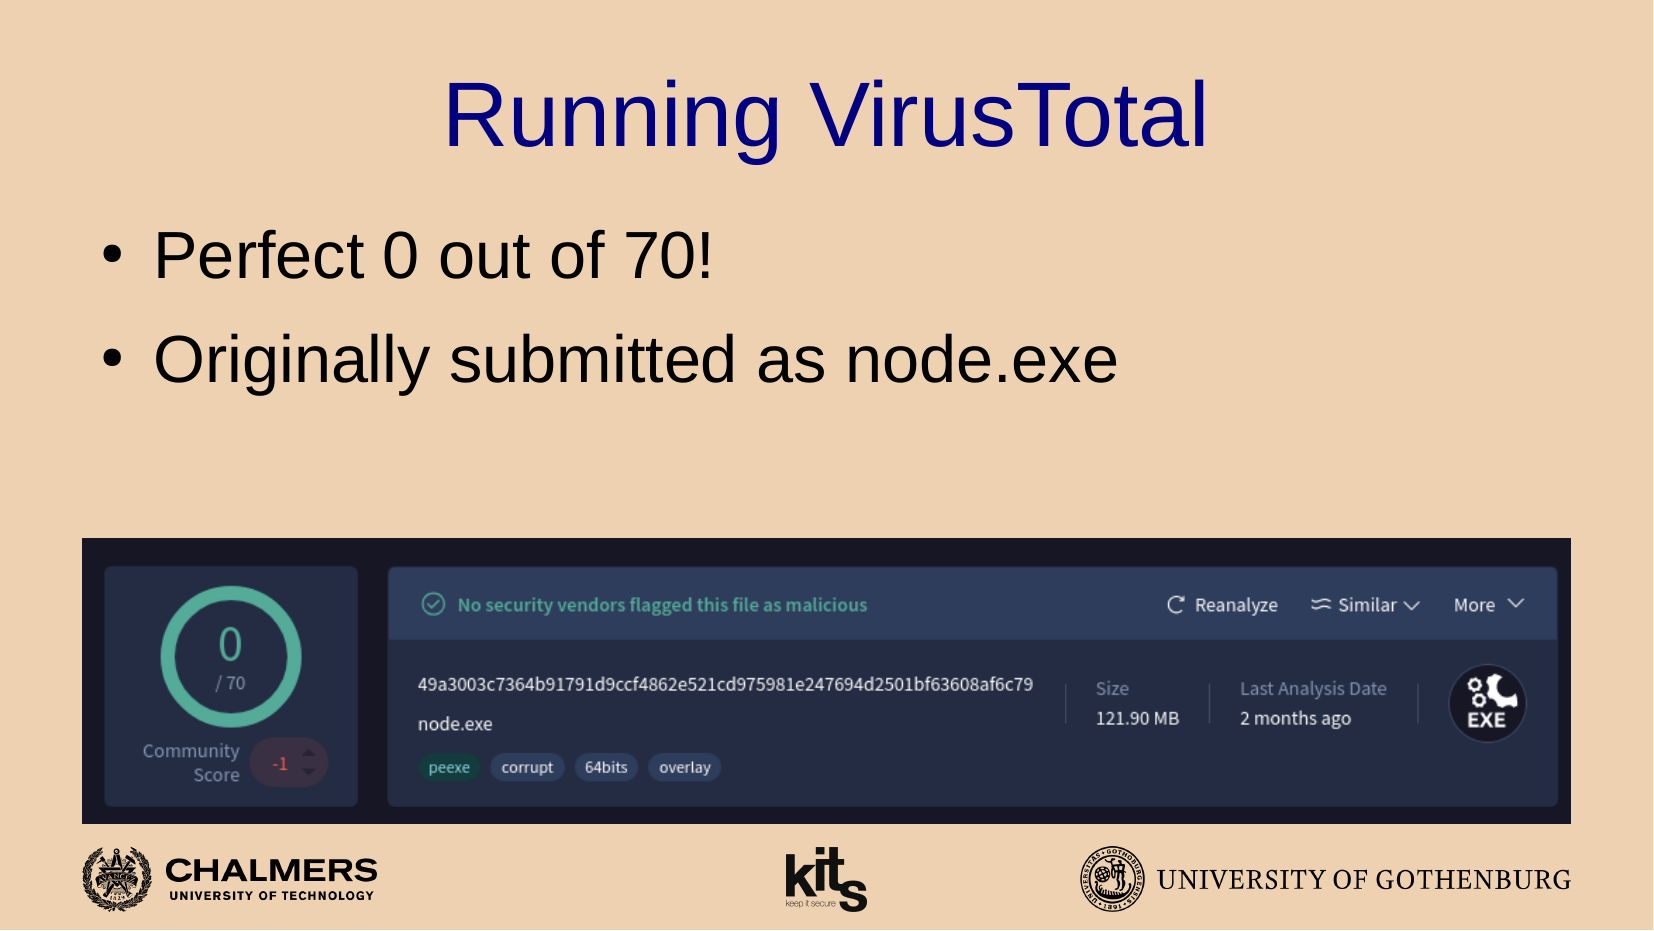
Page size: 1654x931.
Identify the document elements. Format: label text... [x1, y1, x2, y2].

picture [786, 847, 867, 912]
picture [1080, 846, 1571, 912]
picture [82, 538, 1571, 824]
picture [82, 847, 377, 912]
list Perfect 0 out of 70! Originally submitted as node.exe [82, 217, 1571, 509]
title Running VirusTotal [82, 37, 1571, 193]
